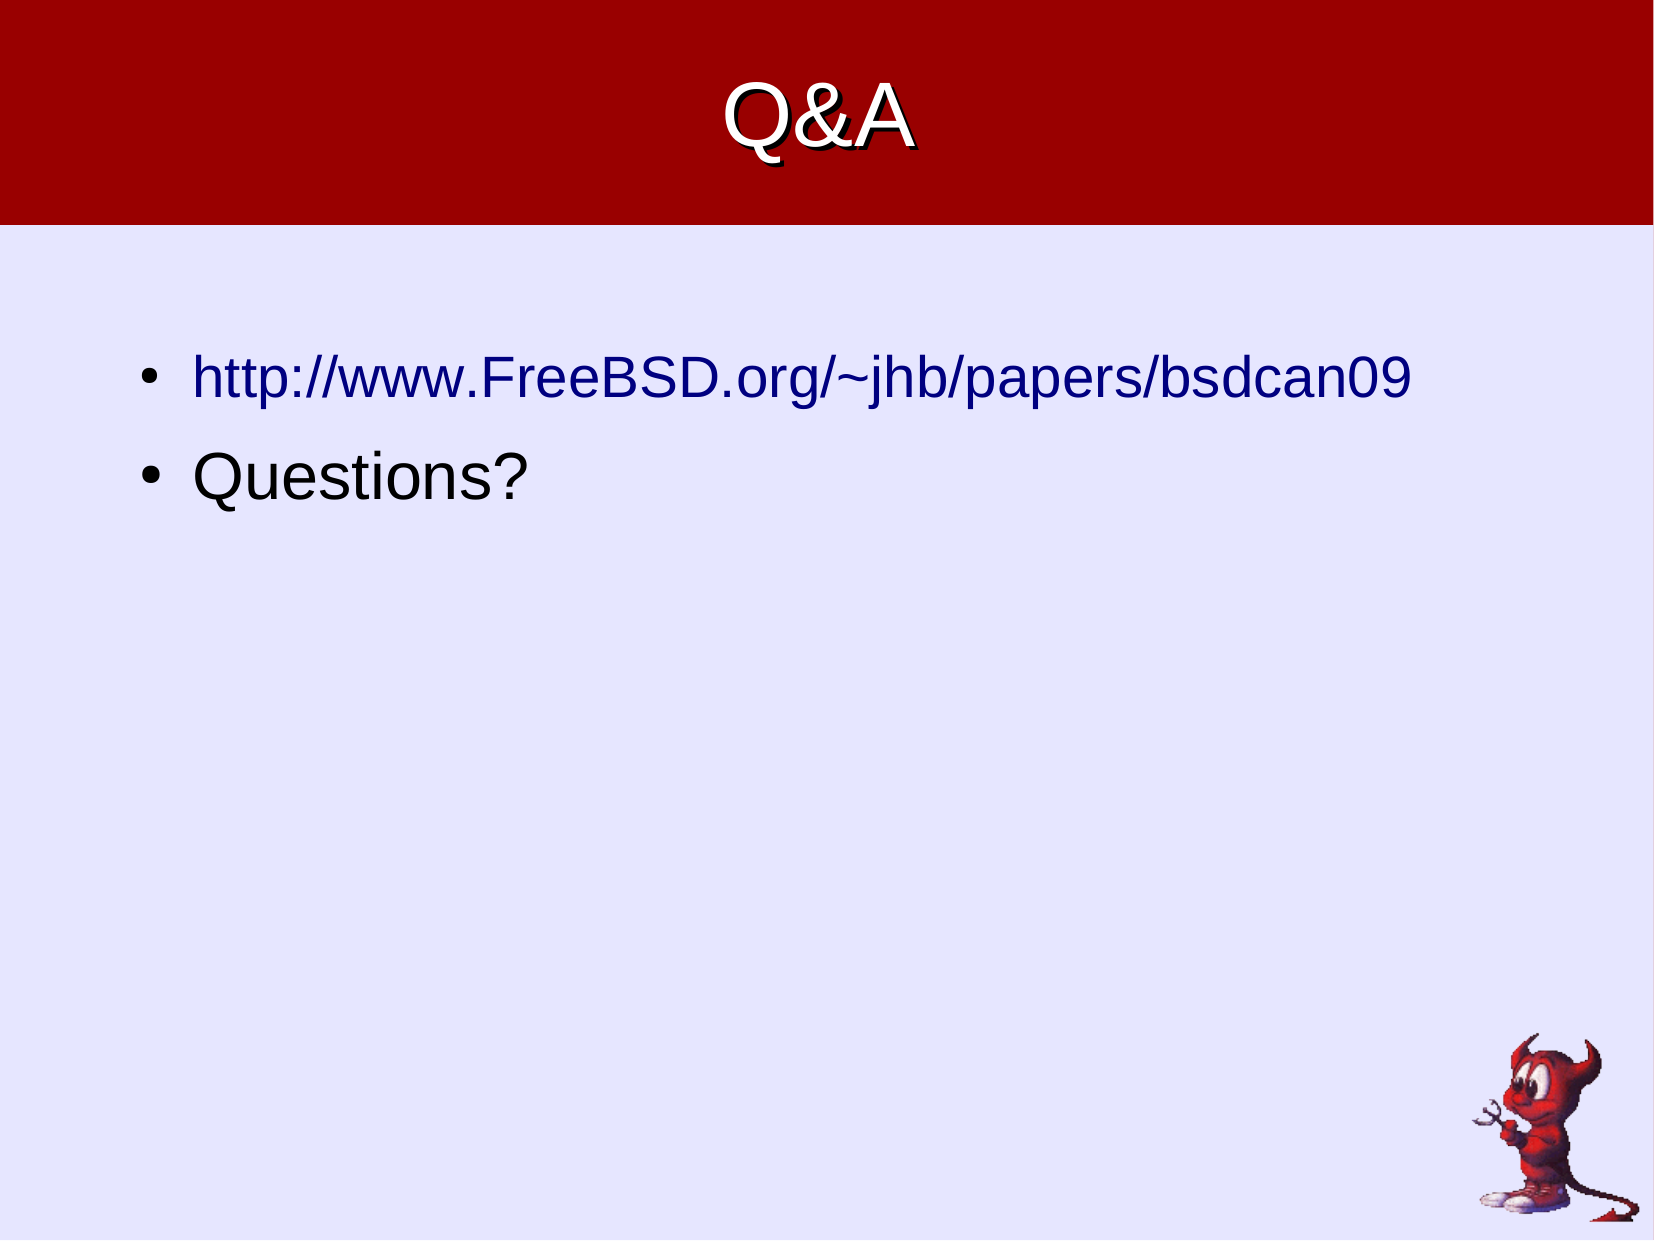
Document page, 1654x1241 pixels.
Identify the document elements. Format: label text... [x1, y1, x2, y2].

picture [1464, 1030, 1643, 1227]
title Q&A [112, 11, 1525, 219]
list http://www.FreeBSD.org/~jhb/papers/bsdcan09 Questions? [121, 344, 1534, 1127]
